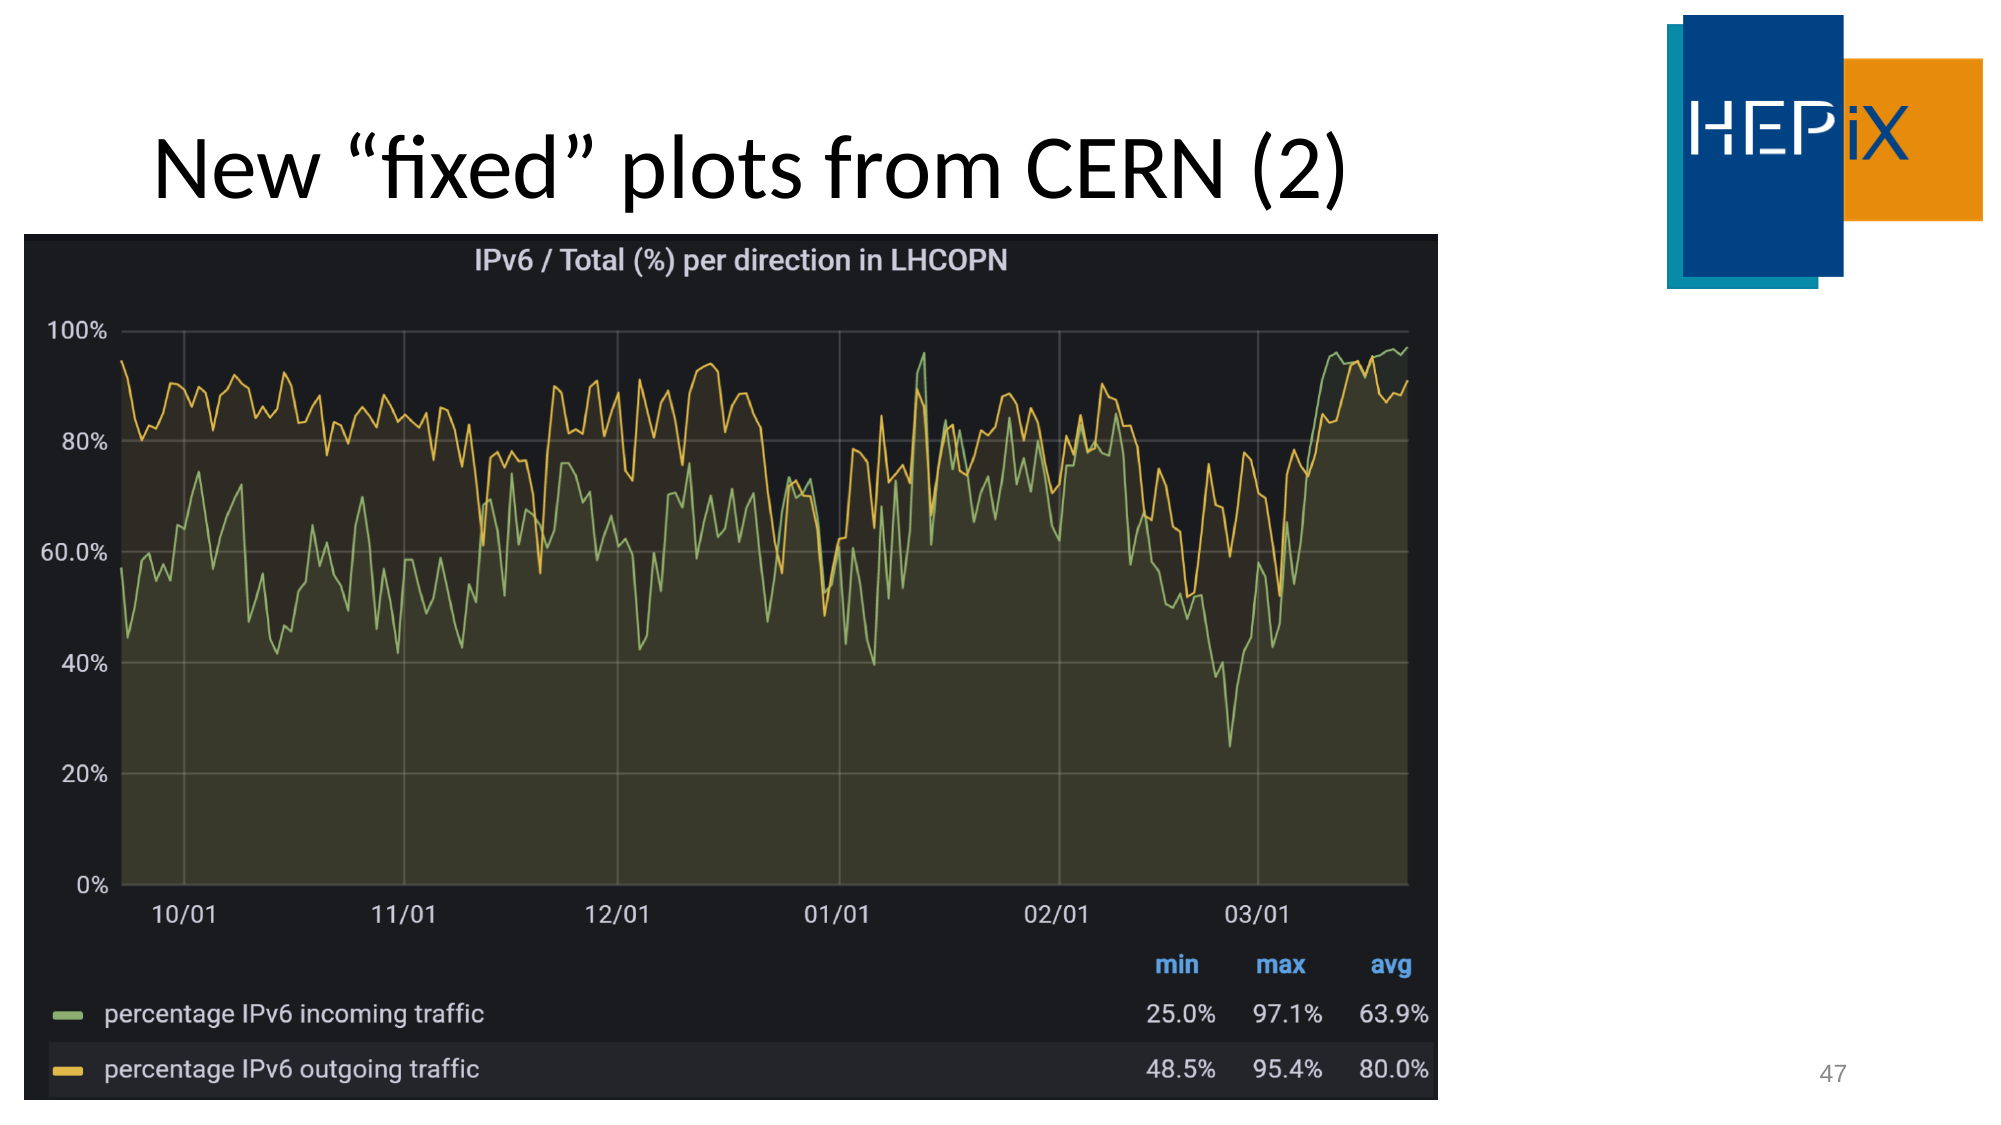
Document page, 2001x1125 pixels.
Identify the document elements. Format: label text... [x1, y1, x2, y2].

picture [24, 234, 1438, 1100]
title New “fixed” plots from CERN (2) [137, 59, 1863, 278]
picture [1667, 15, 1983, 289]
slide_number <number> [1412, 1042, 1863, 1103]
